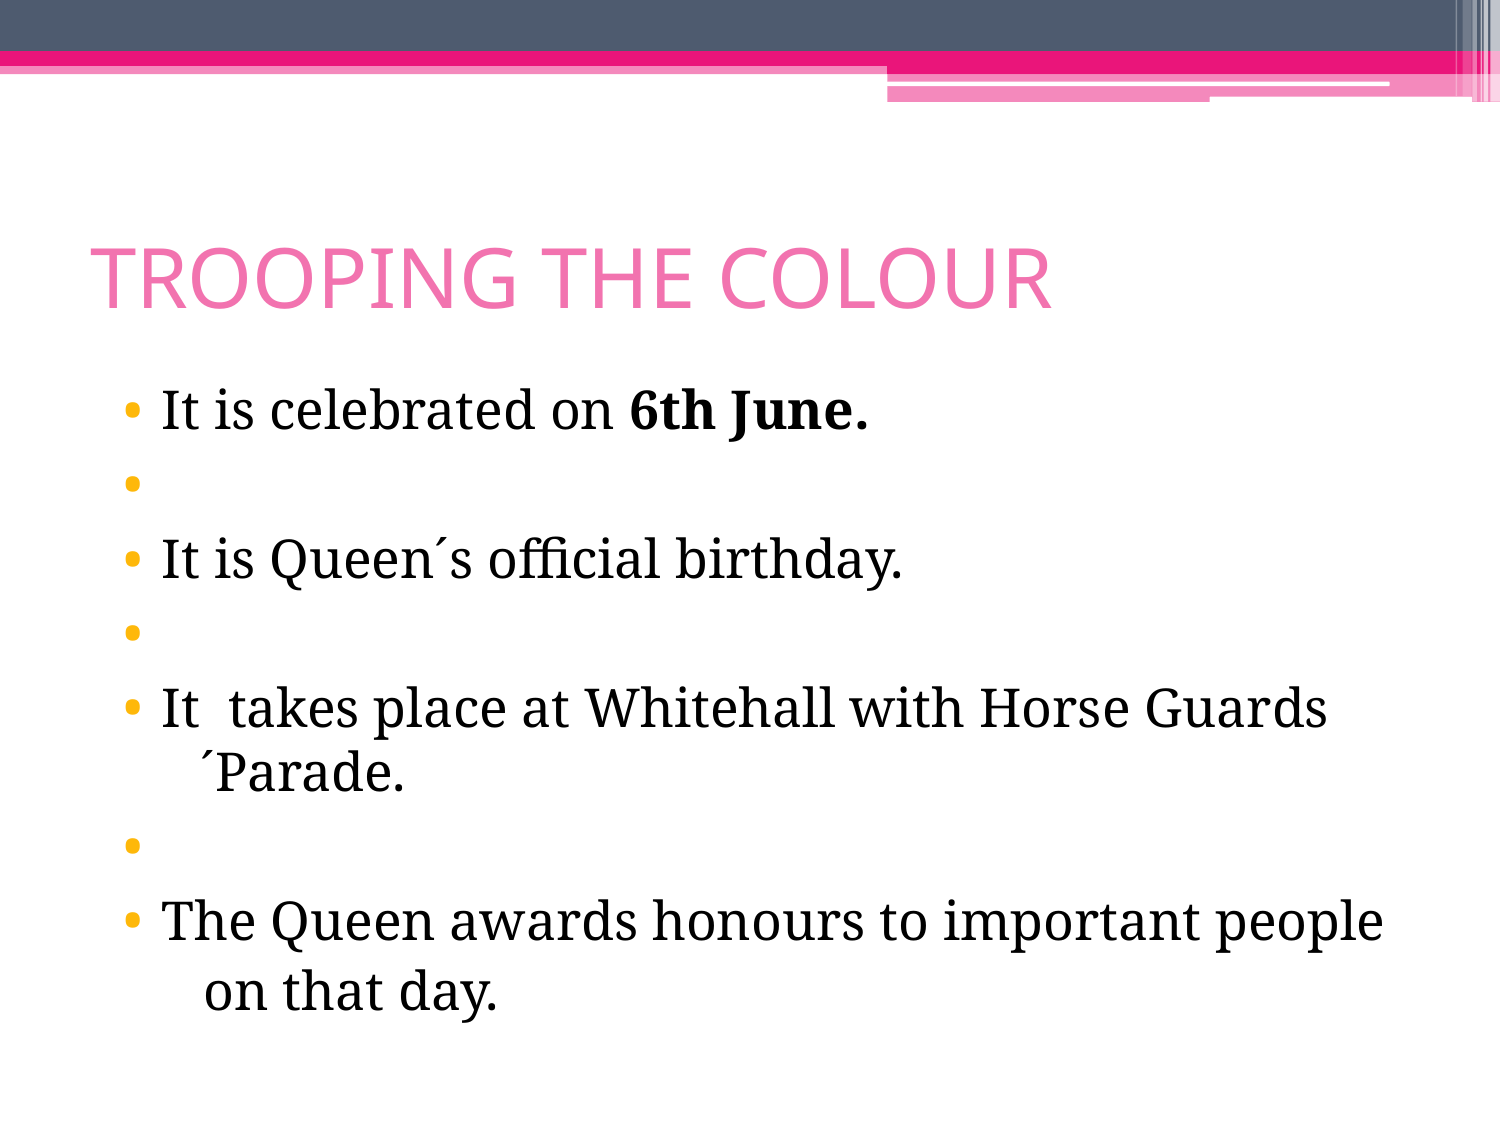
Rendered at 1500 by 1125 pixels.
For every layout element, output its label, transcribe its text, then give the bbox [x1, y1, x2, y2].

list It is celebrated on 6th June. It is Queen´s official birthday. It takes place at Whitehall with Horse Guards´Parade. The Queen awards honours to important people on that day. [75, 368, 1426, 1079]
title TROOPING THE COLOUR [75, 187, 1426, 363]
